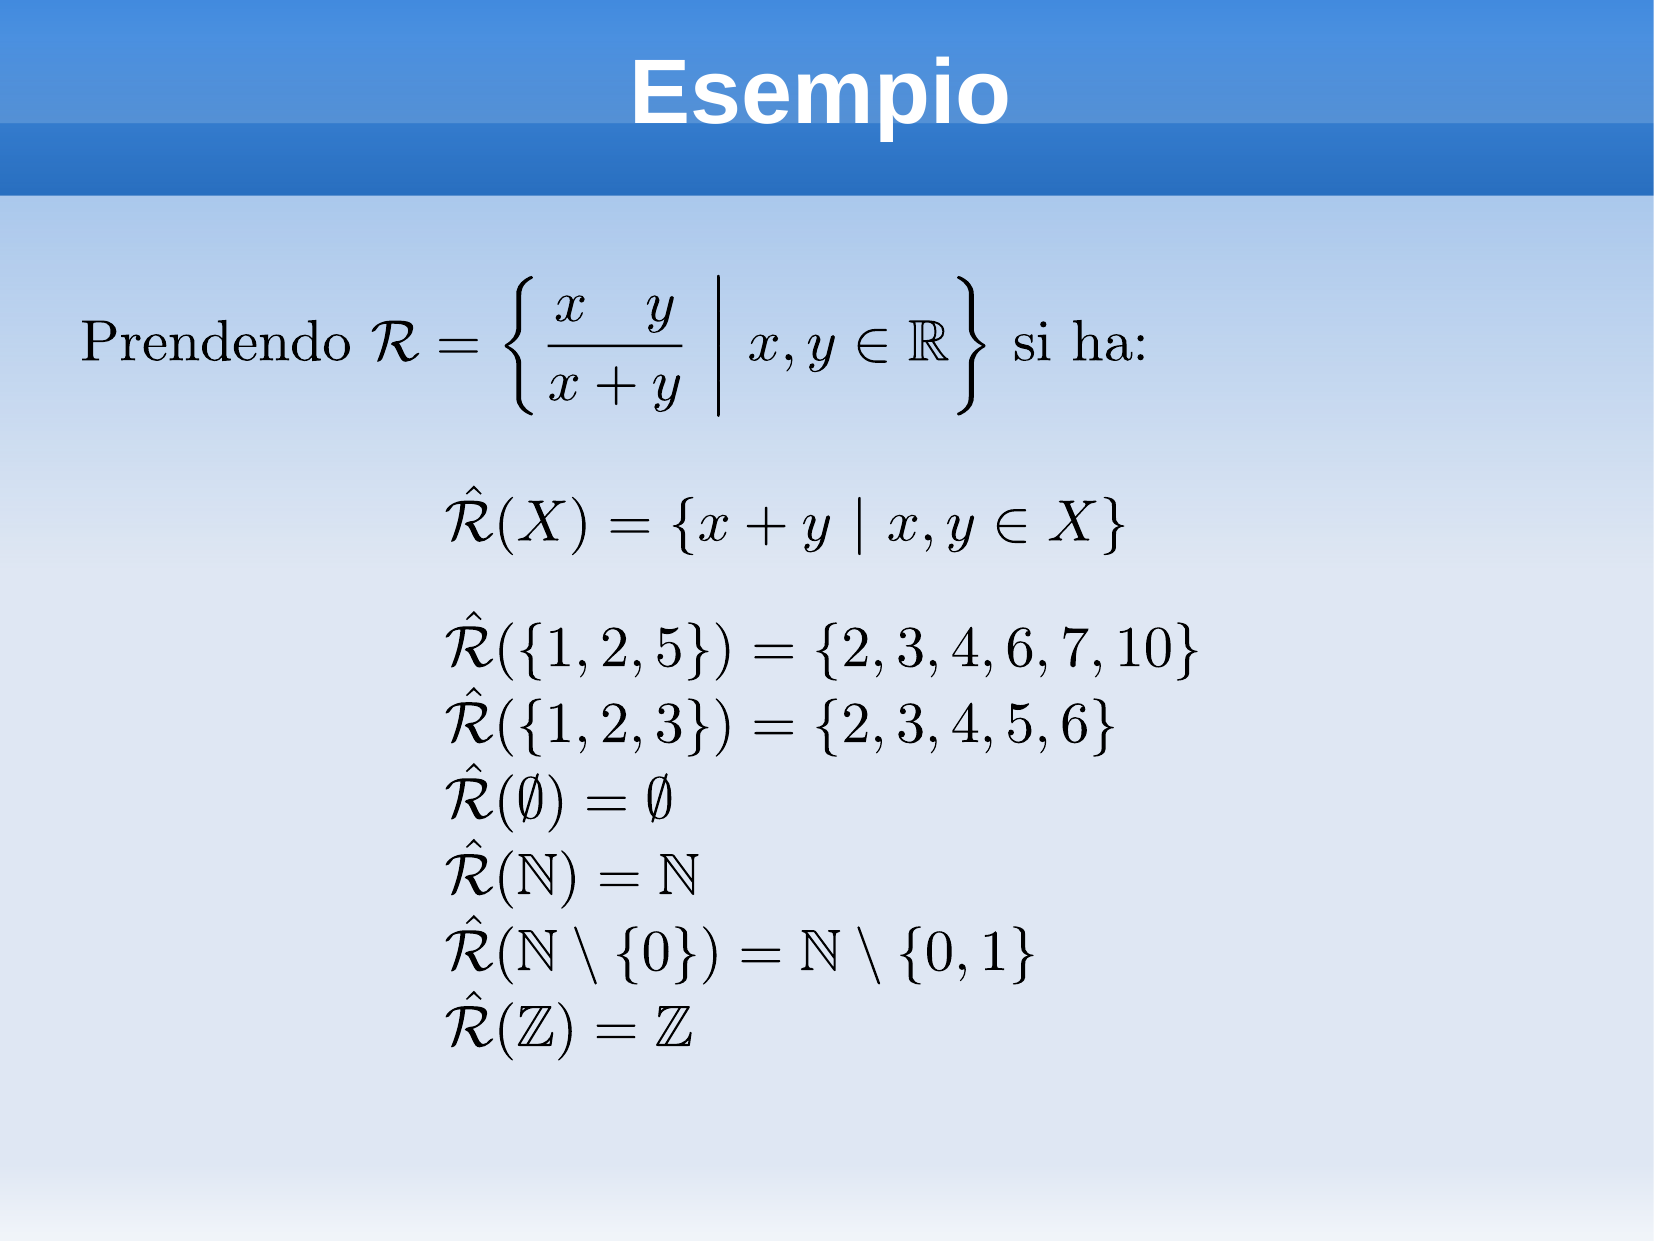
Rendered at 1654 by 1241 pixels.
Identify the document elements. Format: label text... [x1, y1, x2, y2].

title Esempio [76, 0, 1565, 196]
text_box [80, 274, 1202, 1061]
picture [0, 0, 1654, 1241]
